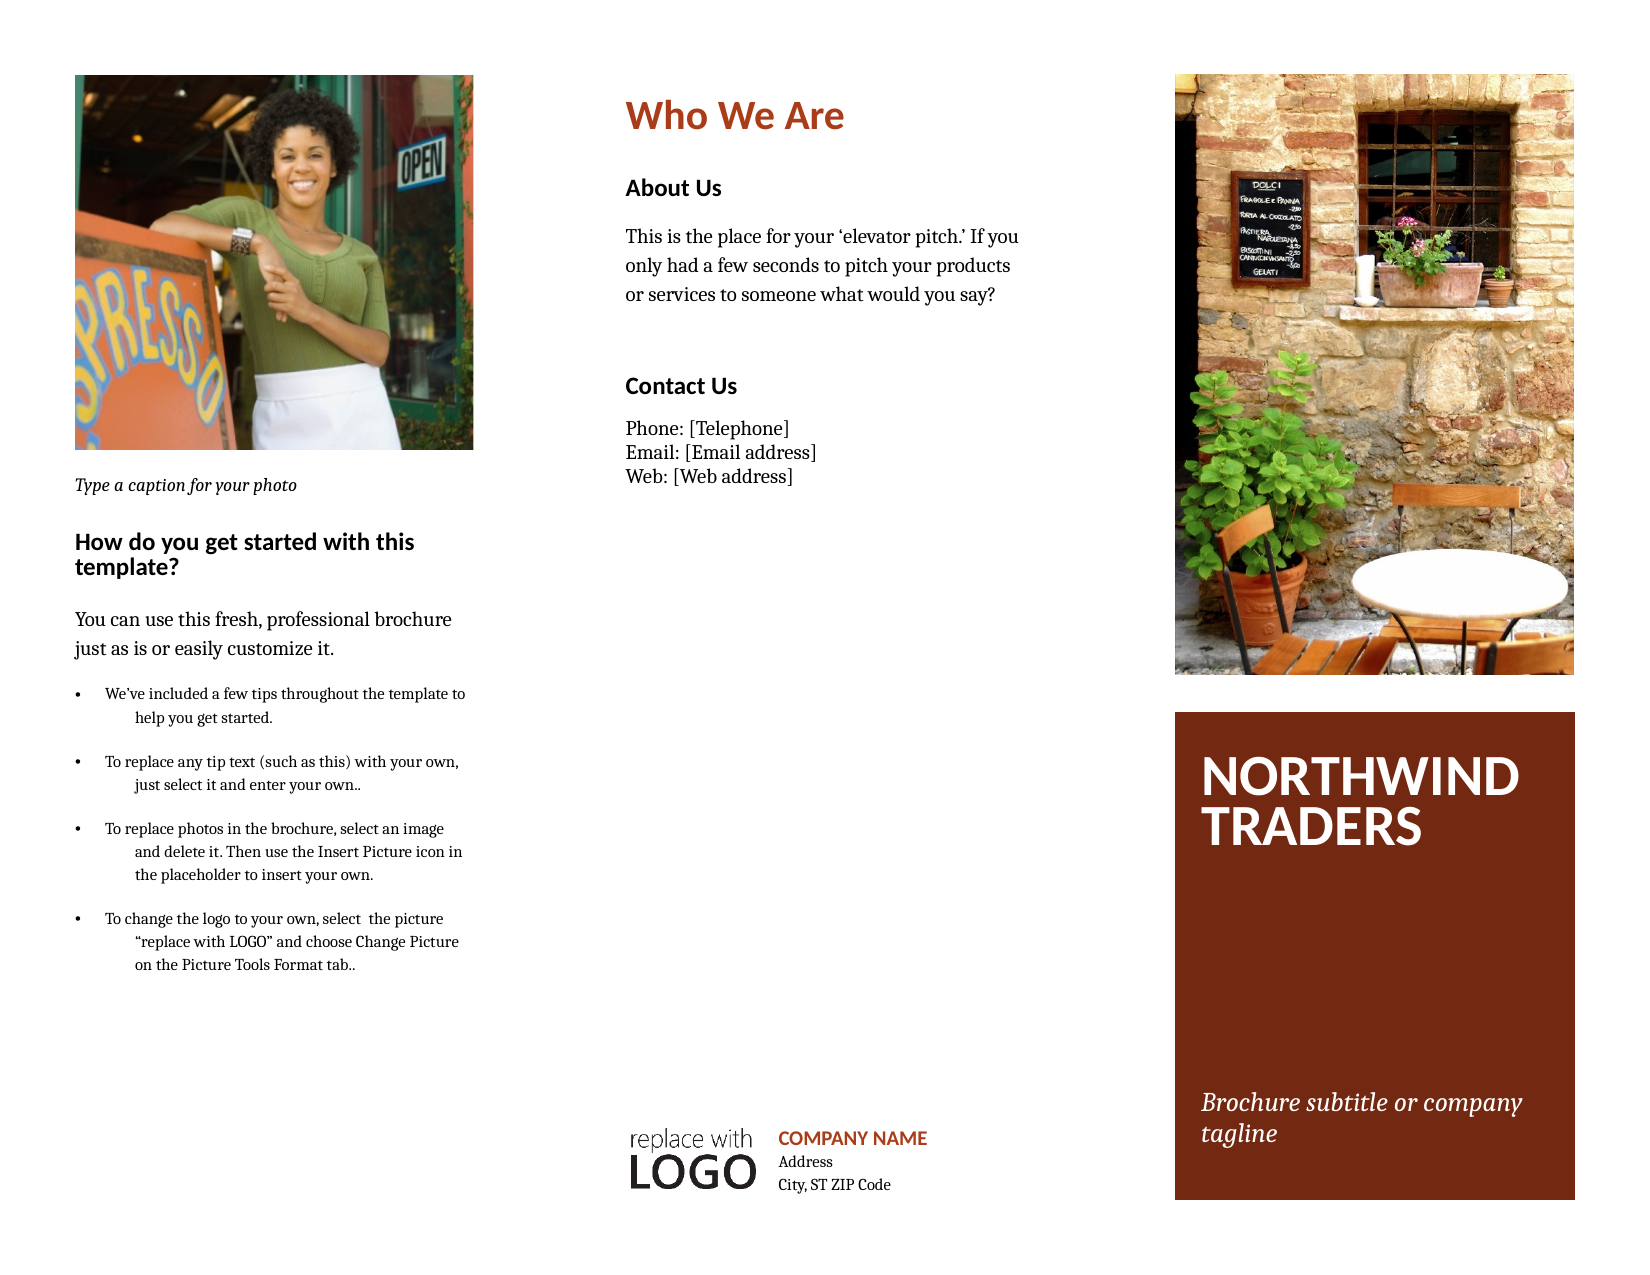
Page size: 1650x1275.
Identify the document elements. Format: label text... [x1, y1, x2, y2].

list How do you get started with this template? [75, 531, 474, 603]
list Type a caption for your photo [75, 474, 474, 520]
picture [75, 75, 474, 450]
list Brochure subtitle or company tagline [1201, 1086, 1544, 1159]
title Northwind traders [1201, 738, 1544, 874]
list This is the place for your ‘elevator pitch.’ If you only had a few seconds to pitch your products or services to someone what would you say? [625, 220, 1025, 365]
list About Us [625, 177, 1025, 216]
list Address City, ST ZIP Code [778, 1148, 1027, 1201]
list Contact Us [625, 375, 1025, 413]
picture [631, 1129, 756, 1190]
list We’ve included a few tips throughout the template to help you get started. To replace any tip text (such as this) with your own, just select it and enter your own.. To replace photos in the brochure, select an image and delete it. Then use the Insert Picture icon in the placeholder to insert your own. To change the logo to your own, select the picture “replace with LOGO” and choose Change Picture on the Picture Tools Format tab.. [75, 681, 474, 1201]
picture [1175, 75, 1574, 676]
list Phone: [Telephone] Email: [Email address] Web: [Web address] [625, 416, 1025, 527]
list Who We Are [625, 99, 1025, 175]
list Company name [778, 1100, 1027, 1148]
list You can use this fresh, professional brochure just as is or easily customize it. [75, 603, 474, 671]
